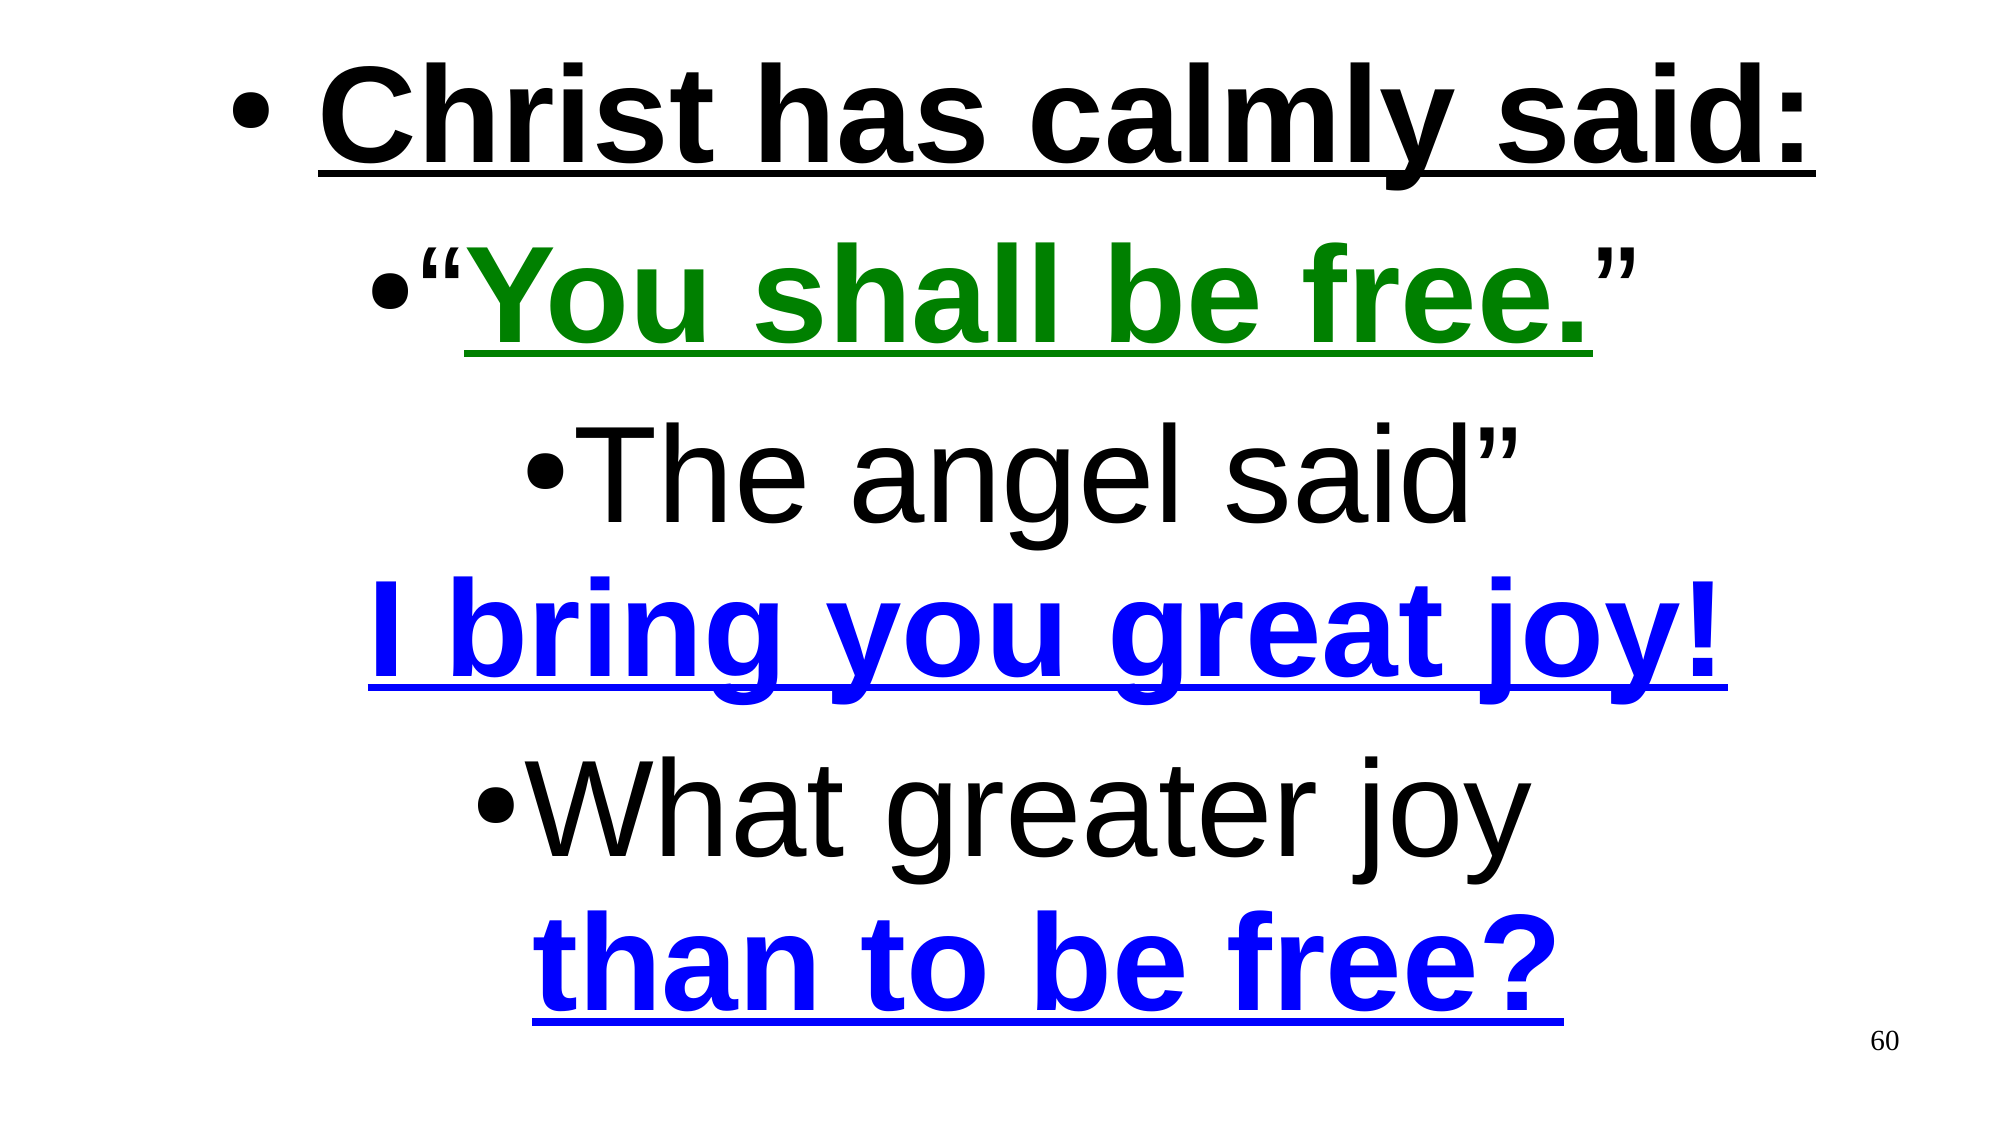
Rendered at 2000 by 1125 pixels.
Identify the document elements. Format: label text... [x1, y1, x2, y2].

list Christ has calmly said: “You shall be free.” The angel said” I bring you great joy! What greater joy than to be free? [37, 37, 1988, 1088]
